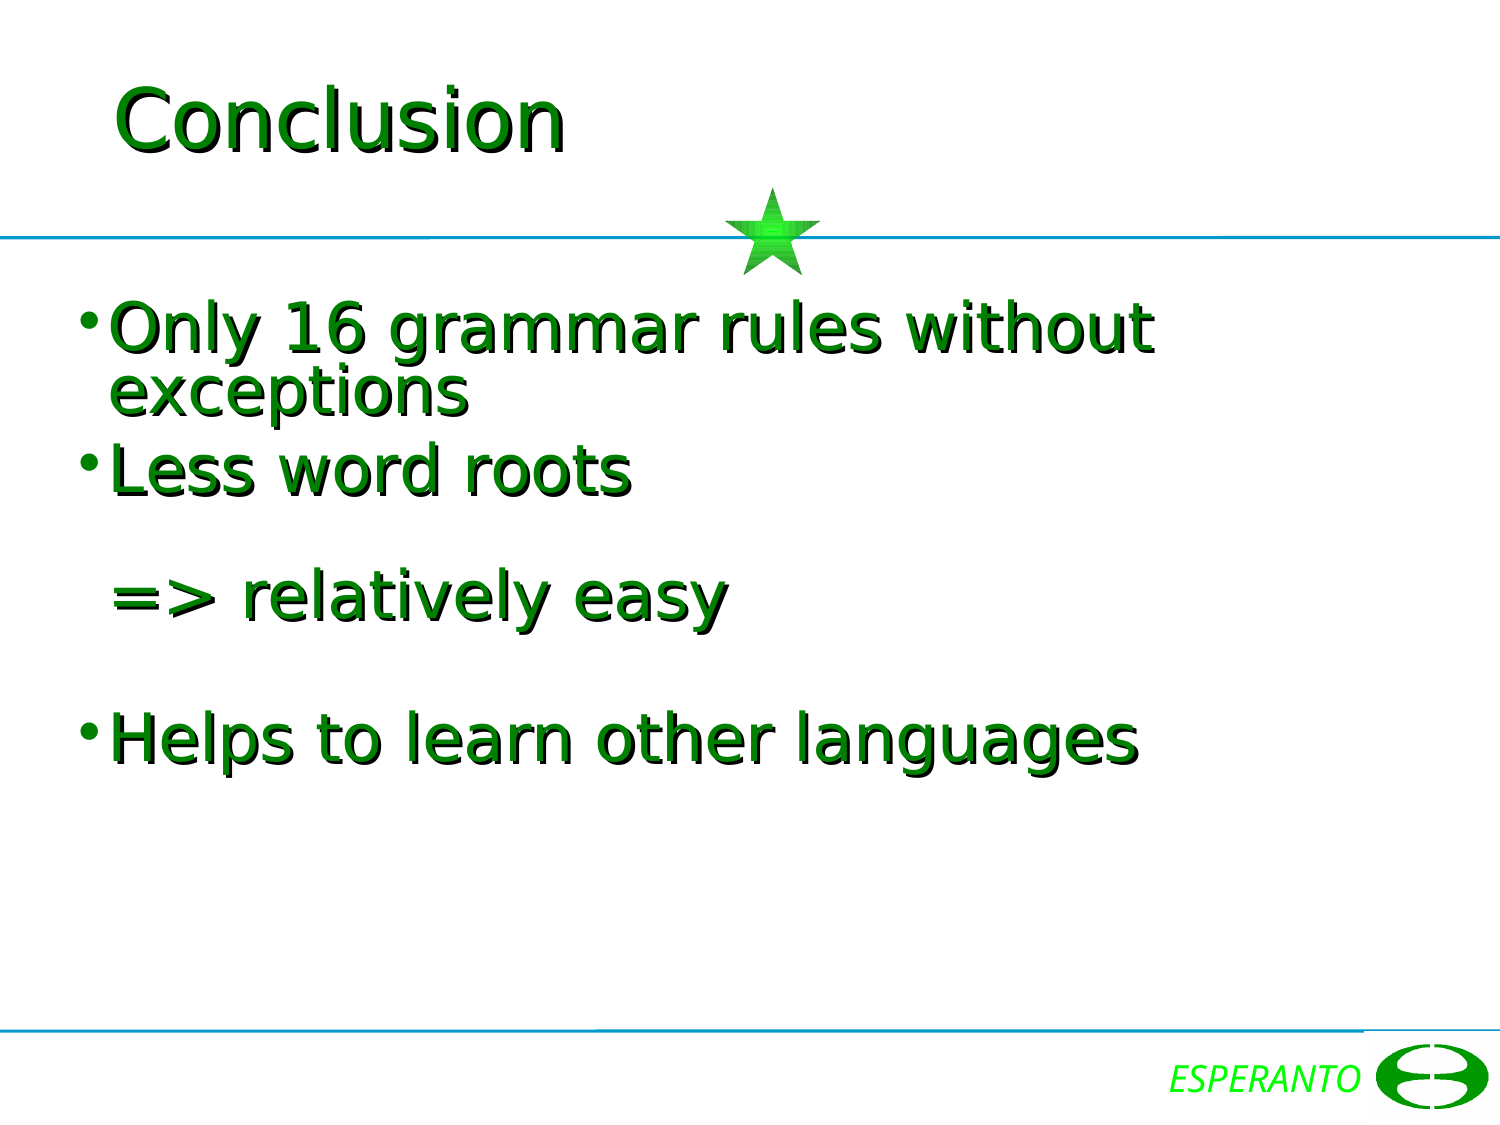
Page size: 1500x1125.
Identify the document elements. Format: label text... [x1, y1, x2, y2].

list Only 16 grammar rules without exceptions Less word roots => relatively easy Helps to learn other languages [78, 299, 1448, 1004]
title Conclusion [112, 5, 1448, 245]
picture [1364, 1032, 1500, 1122]
